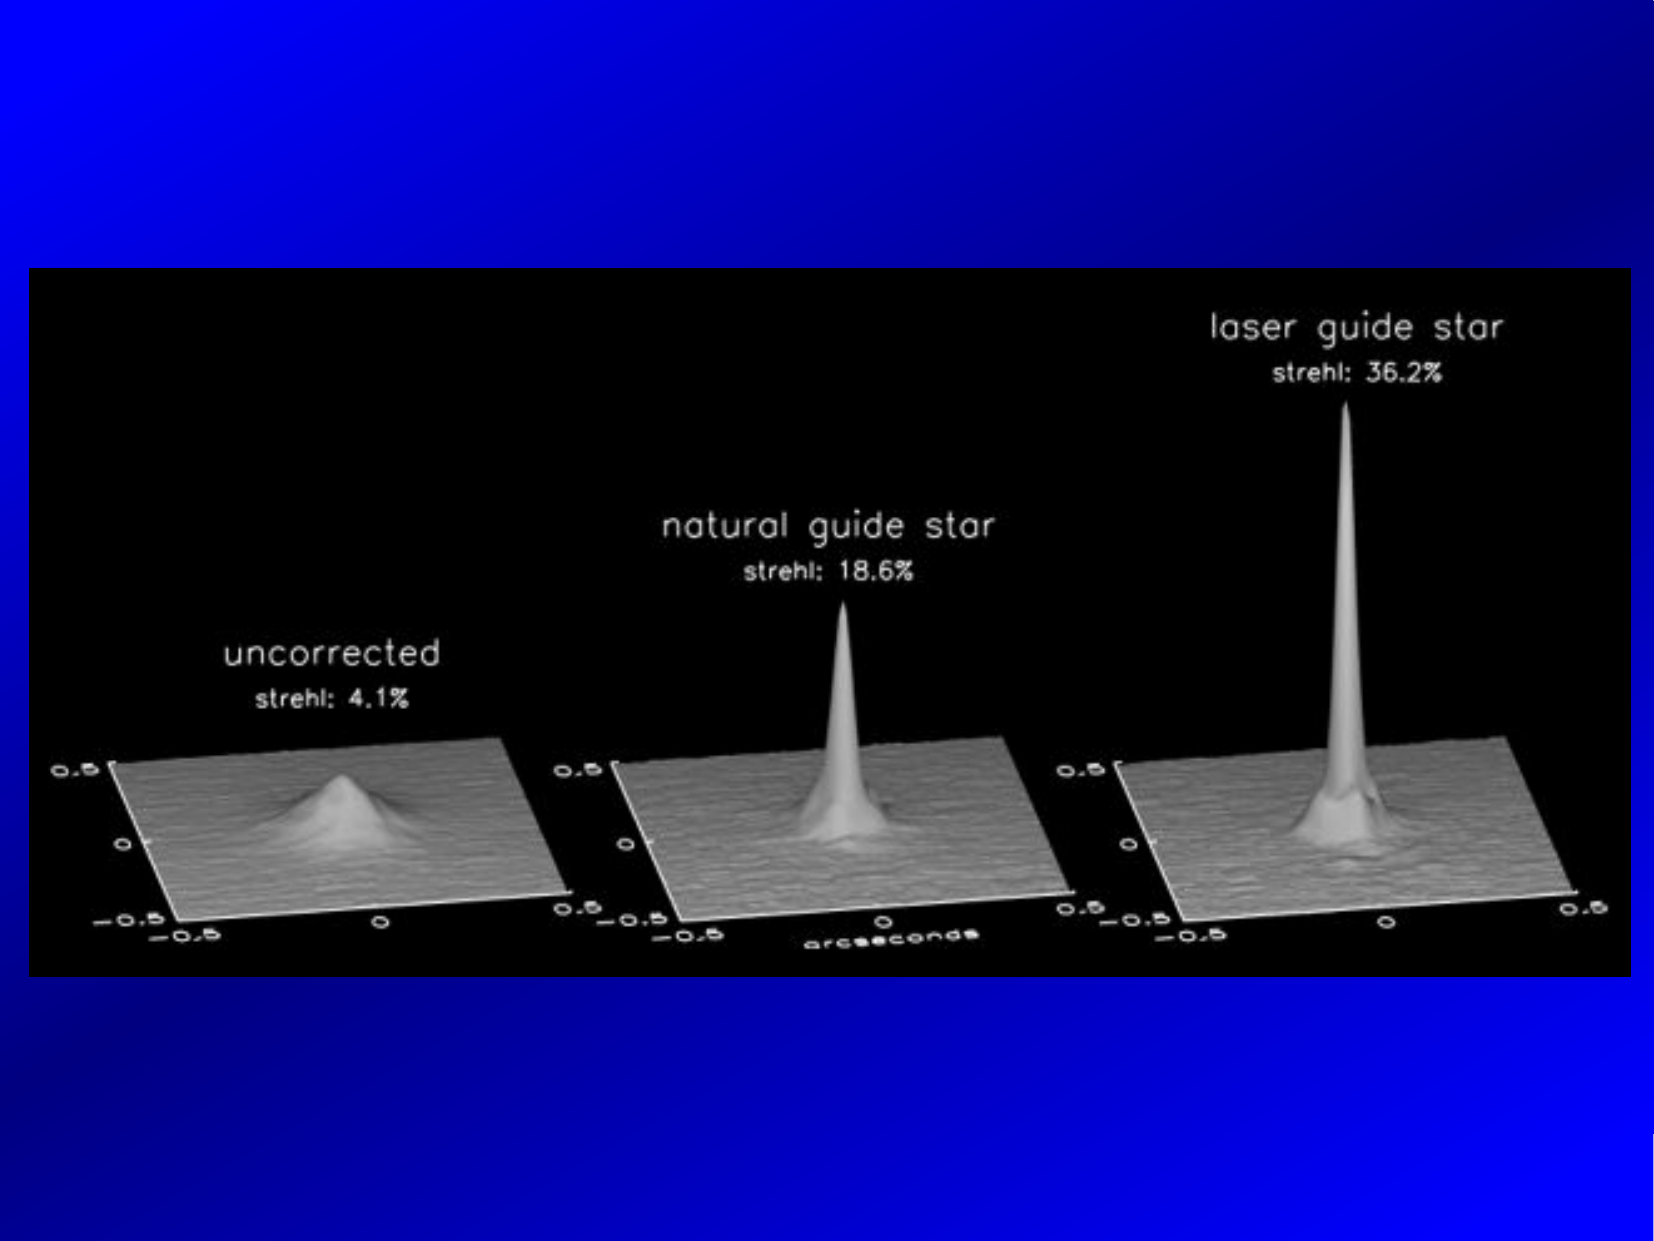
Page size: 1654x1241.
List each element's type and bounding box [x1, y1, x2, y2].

picture [29, 268, 1631, 977]
